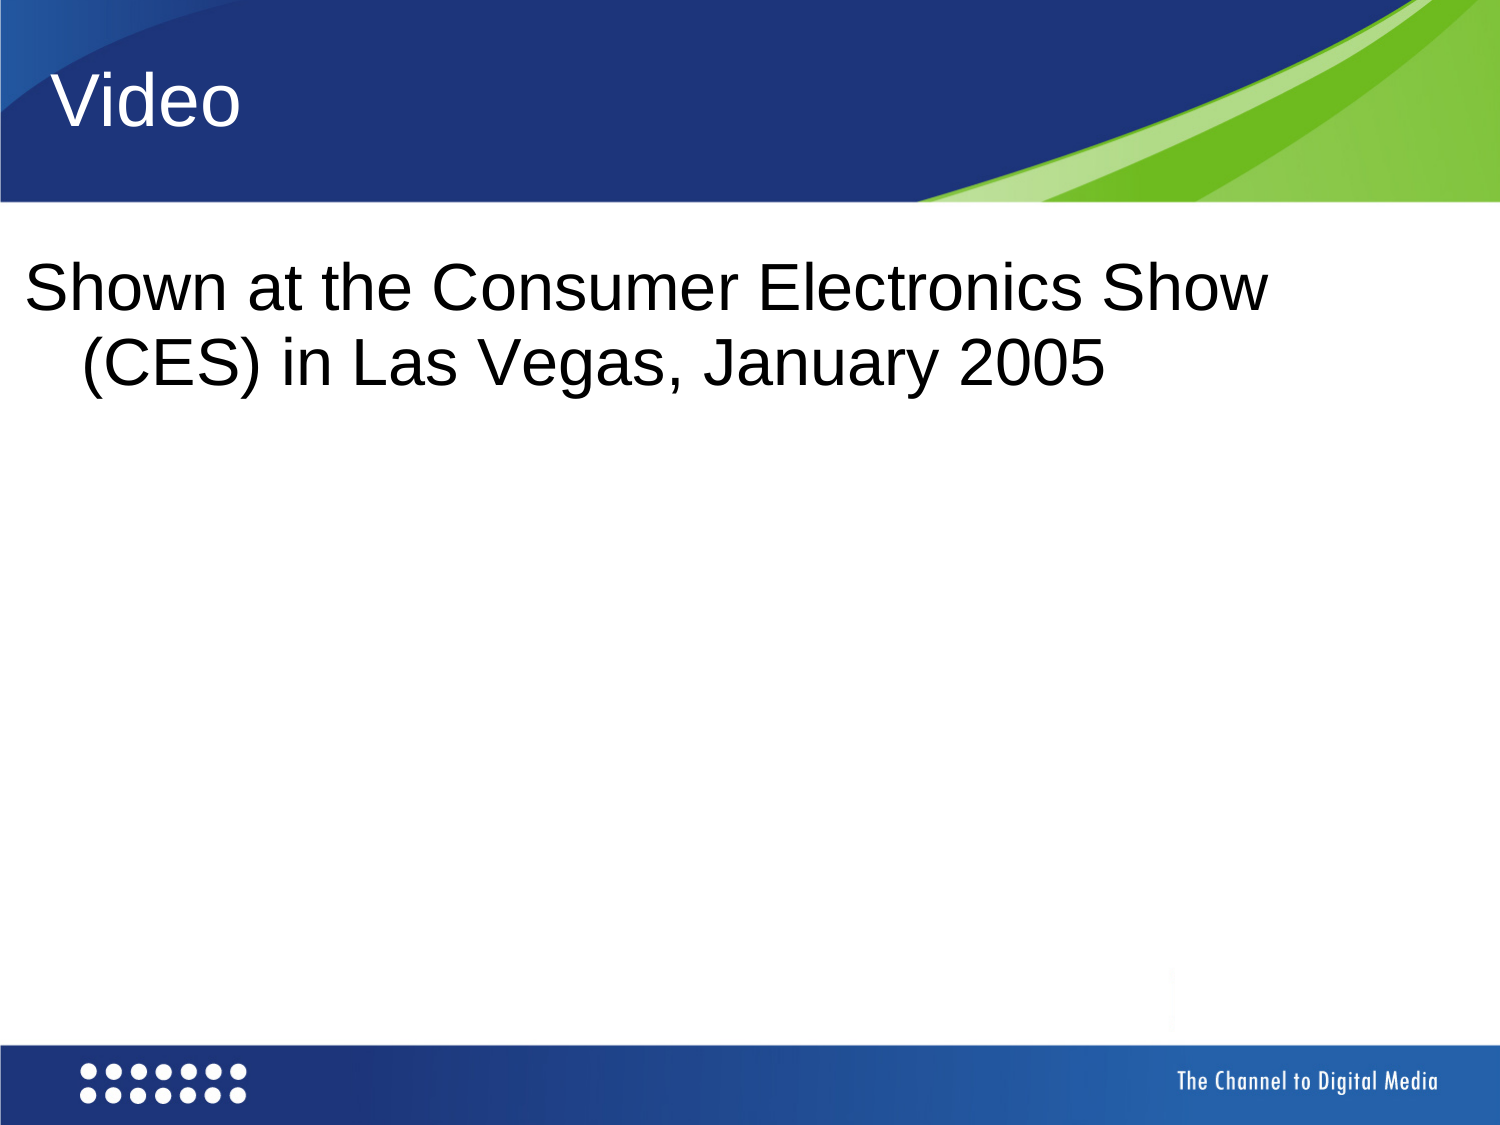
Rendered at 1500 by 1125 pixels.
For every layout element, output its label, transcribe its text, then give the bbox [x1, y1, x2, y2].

picture [0, 0, 1500, 1125]
list Shown at the Consumer Electronics Show (CES) in Las Vegas, January 2005 [24, 249, 1463, 986]
title Video [50, 32, 1450, 168]
